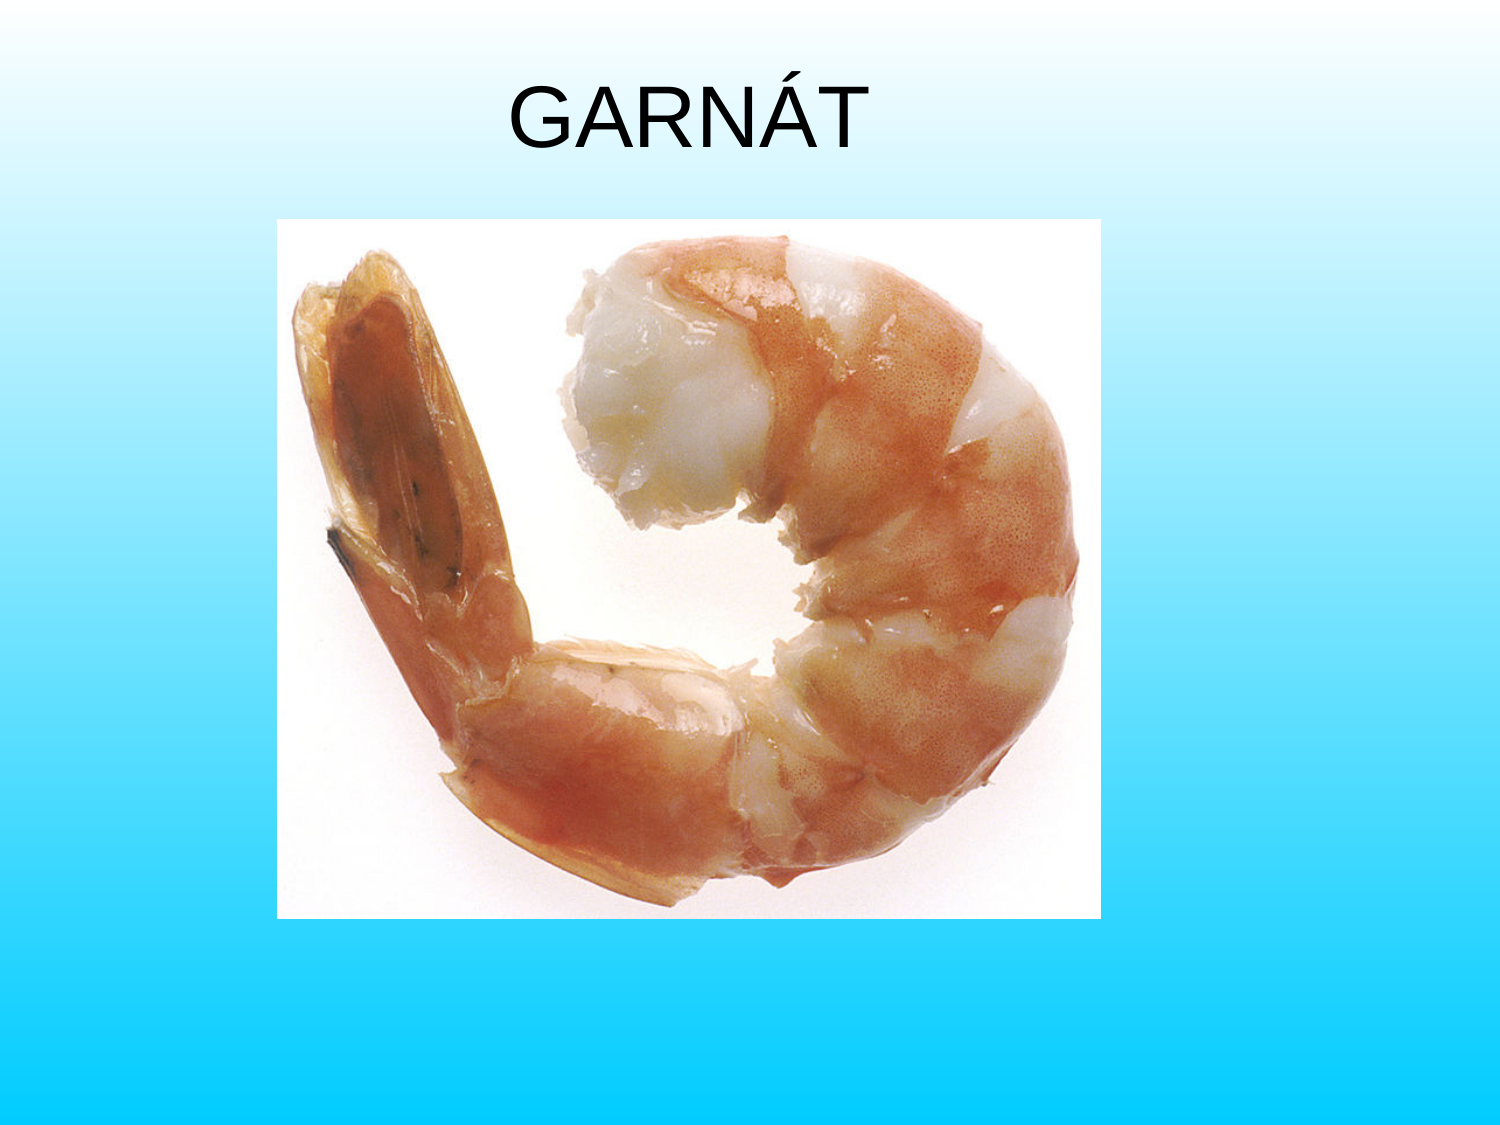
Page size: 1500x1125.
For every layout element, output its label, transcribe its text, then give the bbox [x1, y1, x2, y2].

picture [277, 219, 1101, 919]
title GARNÁT [31, 37, 1347, 188]
